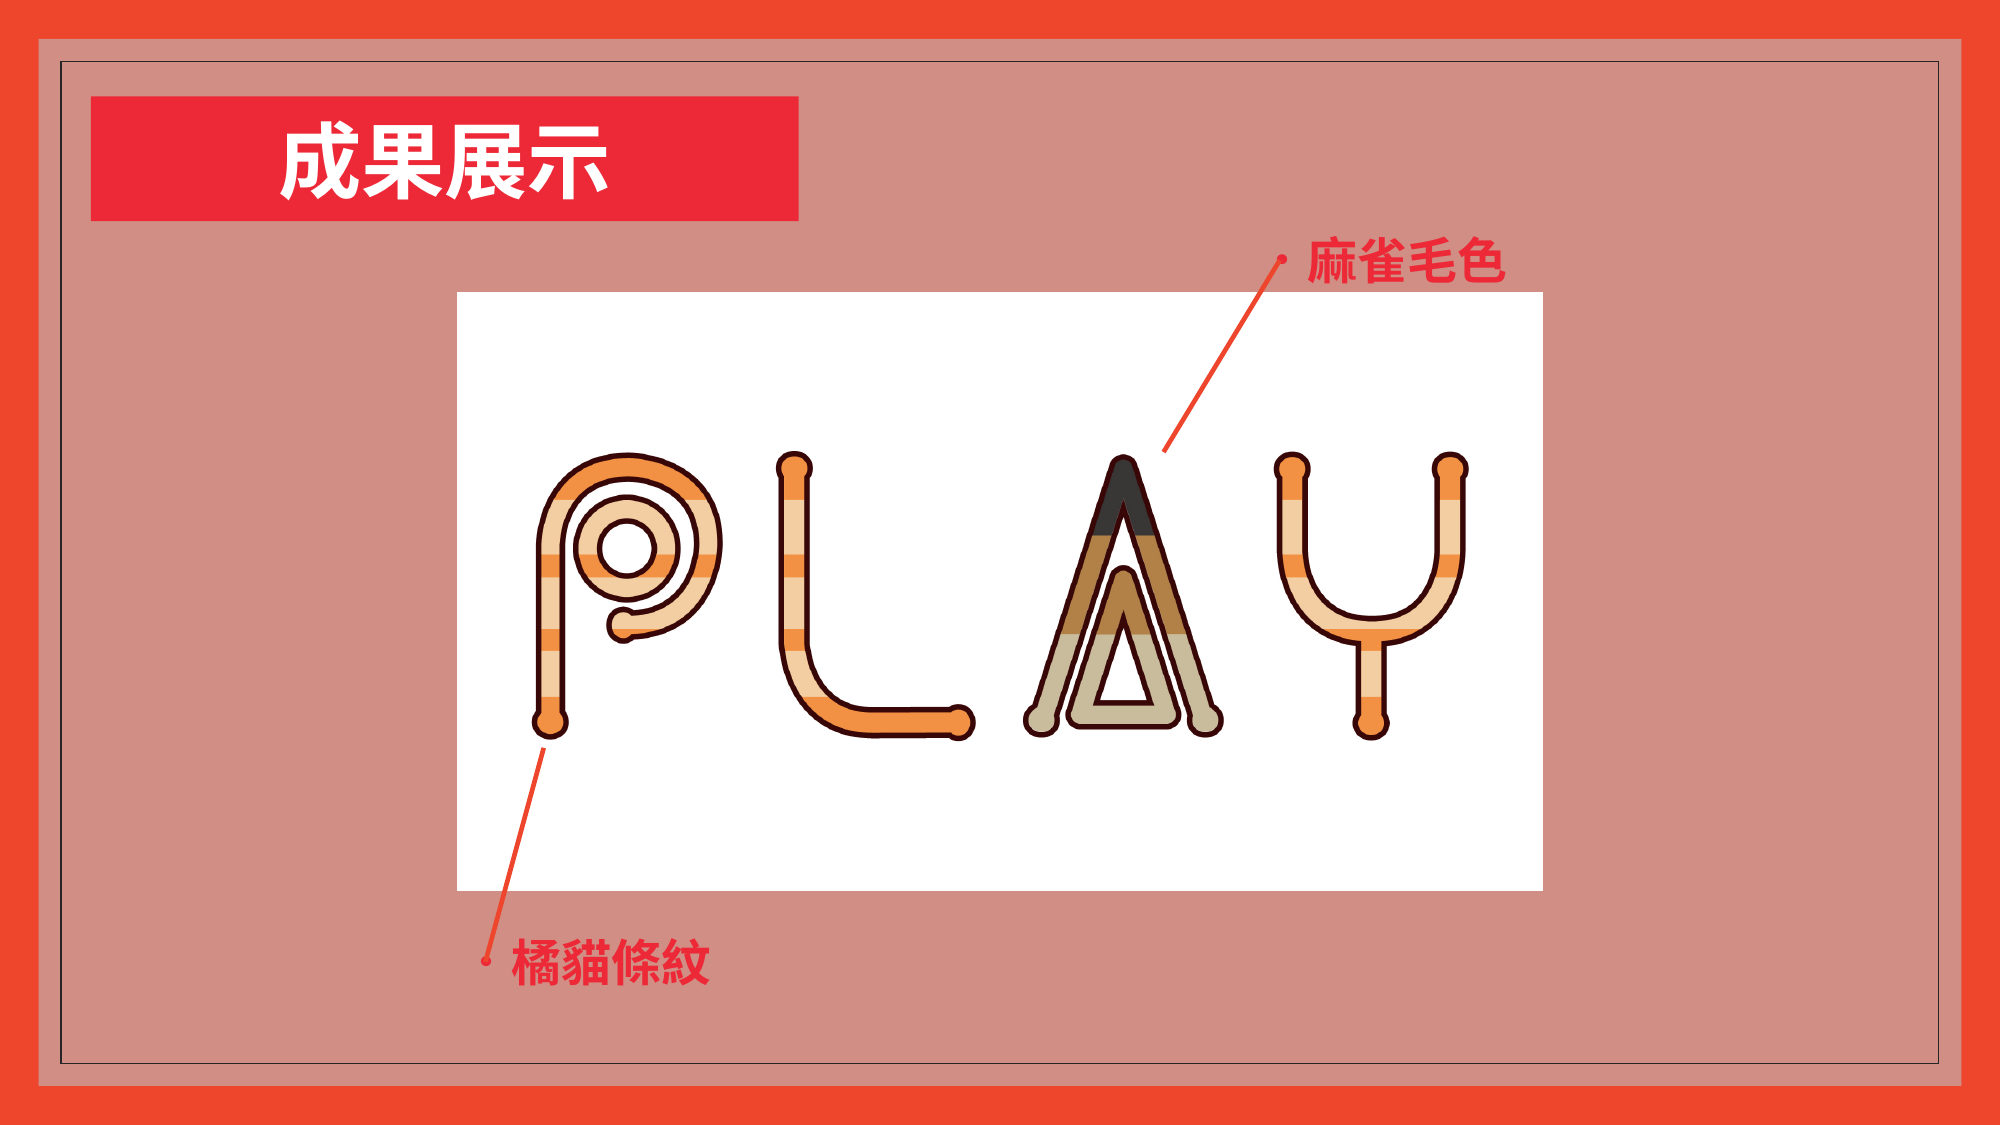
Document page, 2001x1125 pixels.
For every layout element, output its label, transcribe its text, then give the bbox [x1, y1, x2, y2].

text_box 成果展示 [53, 24, 837, 293]
picture [457, 292, 1543, 891]
text_box ．麻雀毛色 [1242, 222, 1522, 298]
text_box ．橘貓條紋 [446, 923, 726, 999]
